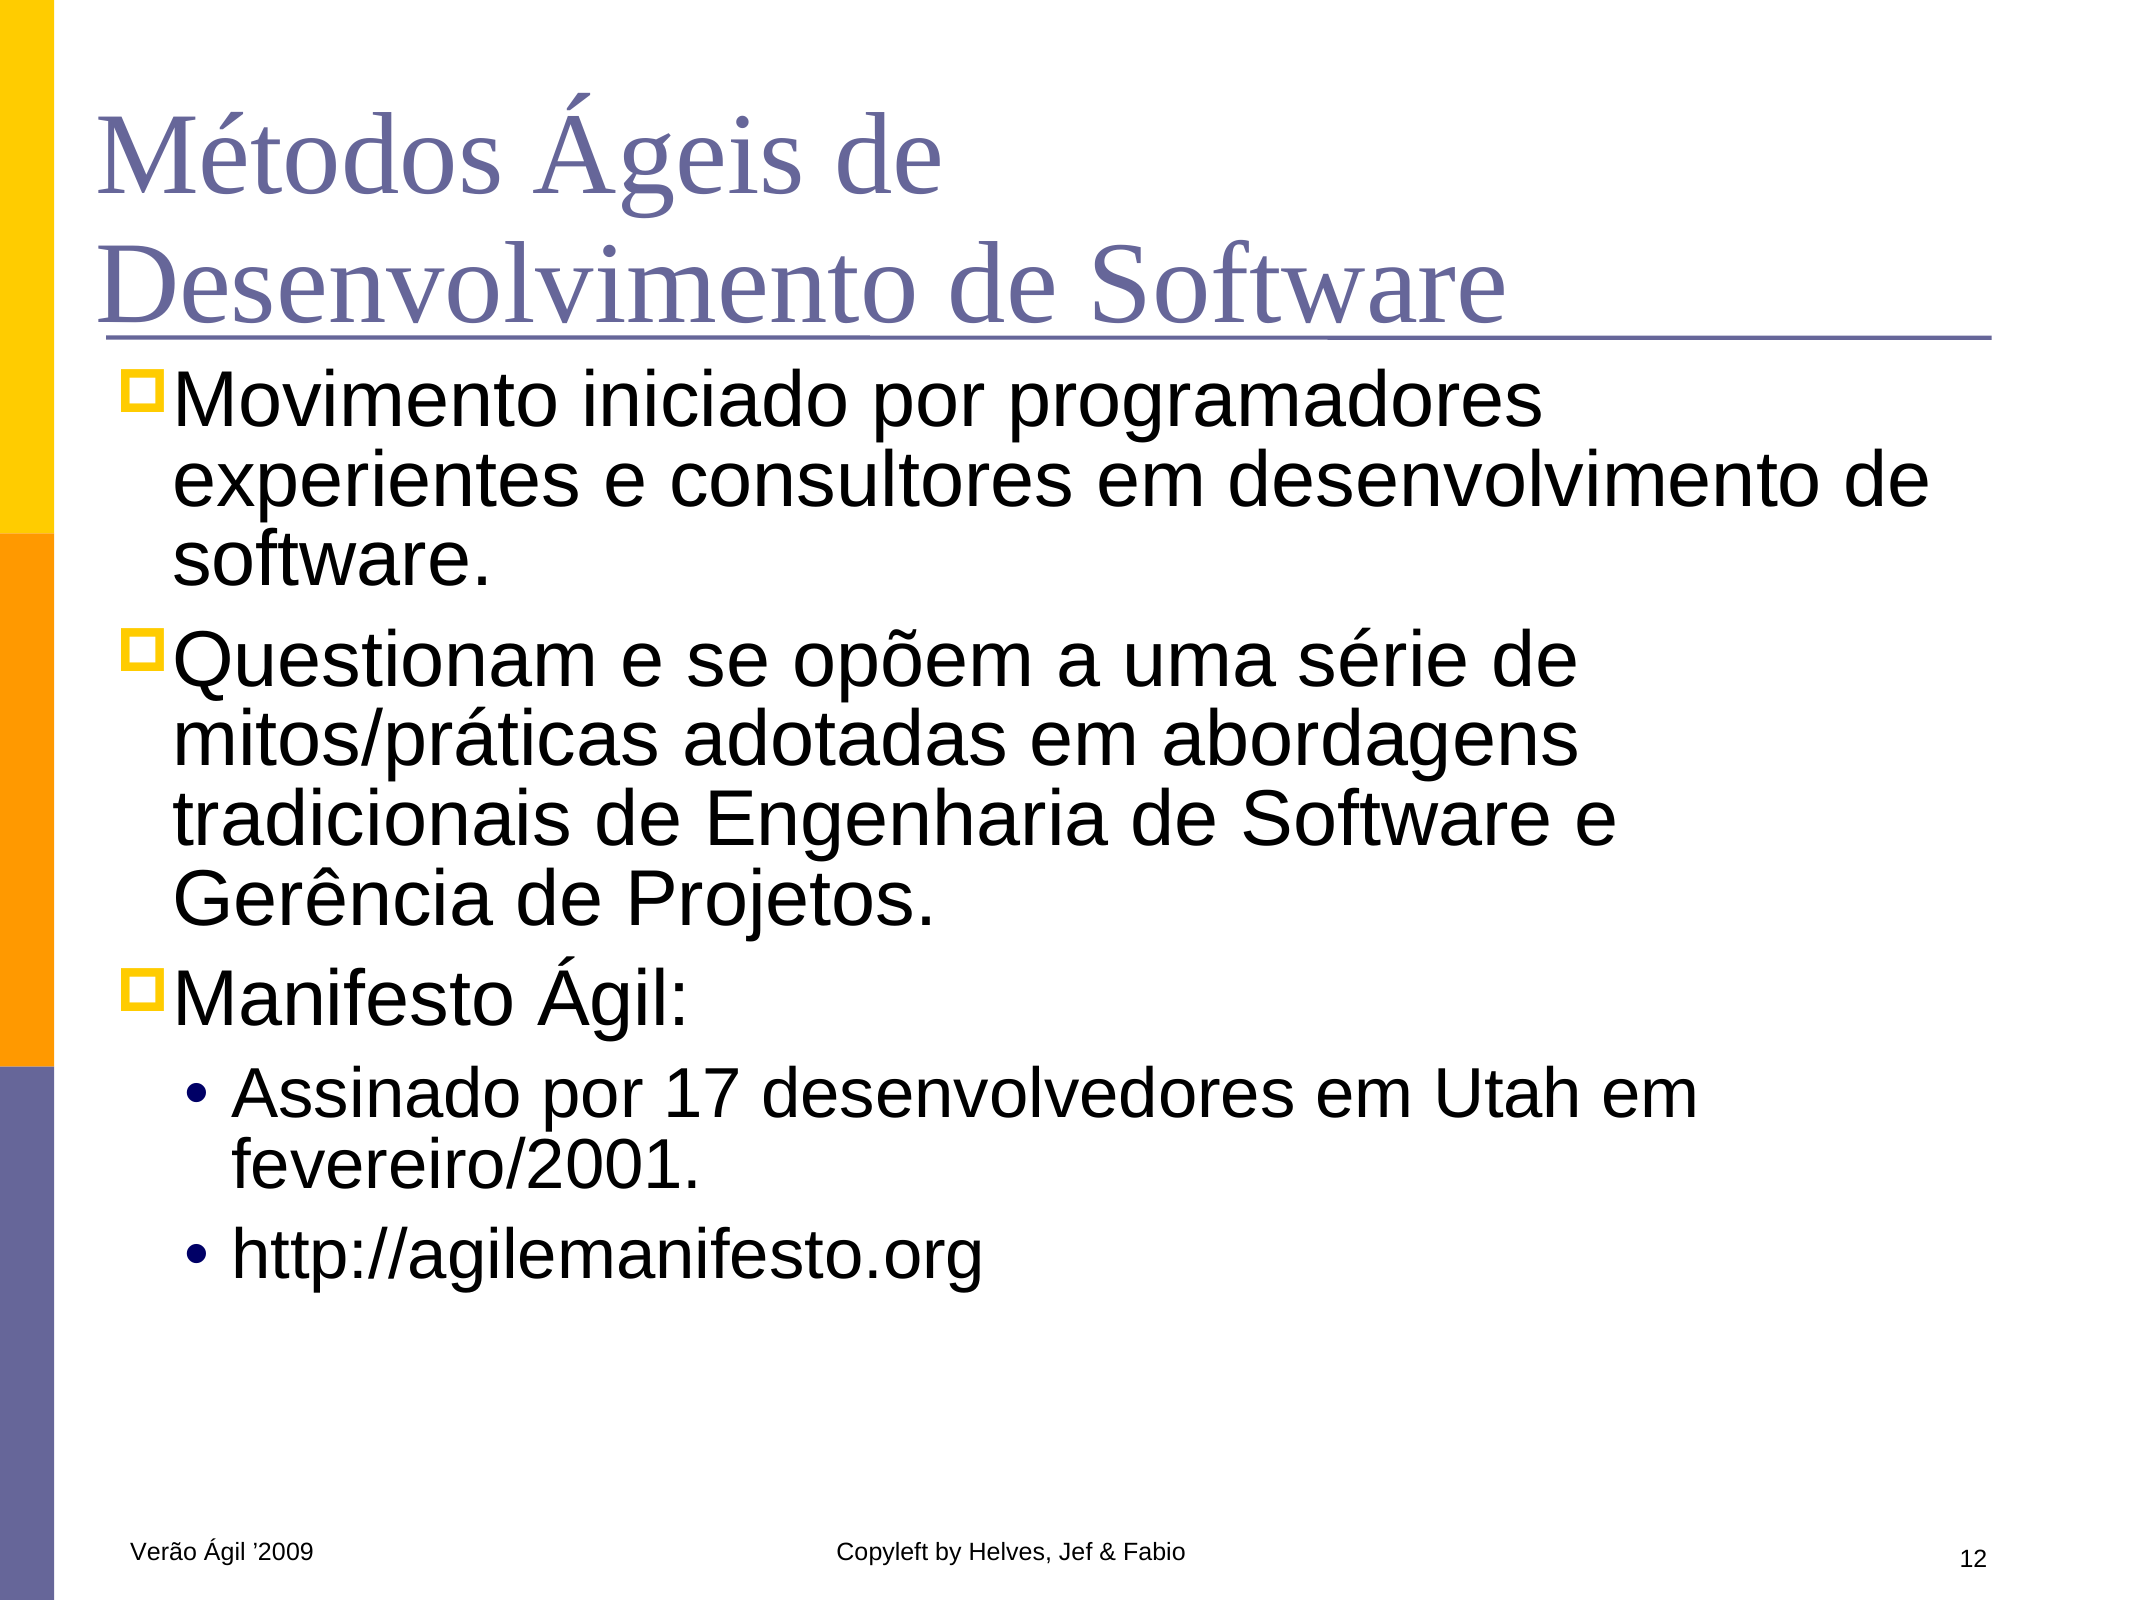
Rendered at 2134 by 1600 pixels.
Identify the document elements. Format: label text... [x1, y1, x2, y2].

text_box Copyleft by Helves, Jef & Fabio [827, 1535, 1271, 1582]
text_box Verão Ágil ’2009 [120, 1535, 438, 1582]
title Métodos Ágeis de Desenvolvimento de Software [77, 49, 1998, 357]
text_box [0, 0, 55, 1600]
list Movimento iniciado por programadores experientes e consultores em desenvolvimento de software. Questionam e se opõem a uma série de mitos/práticas adotadas em abordagens tradicionais de Engenharia de Software e Gerência de Projetos. Manifesto Ágil: Assinado por 17 desenvolvedores em Utah em fevereiro/2001. http://agilemanifesto.org [103, 354, 1971, 1310]
